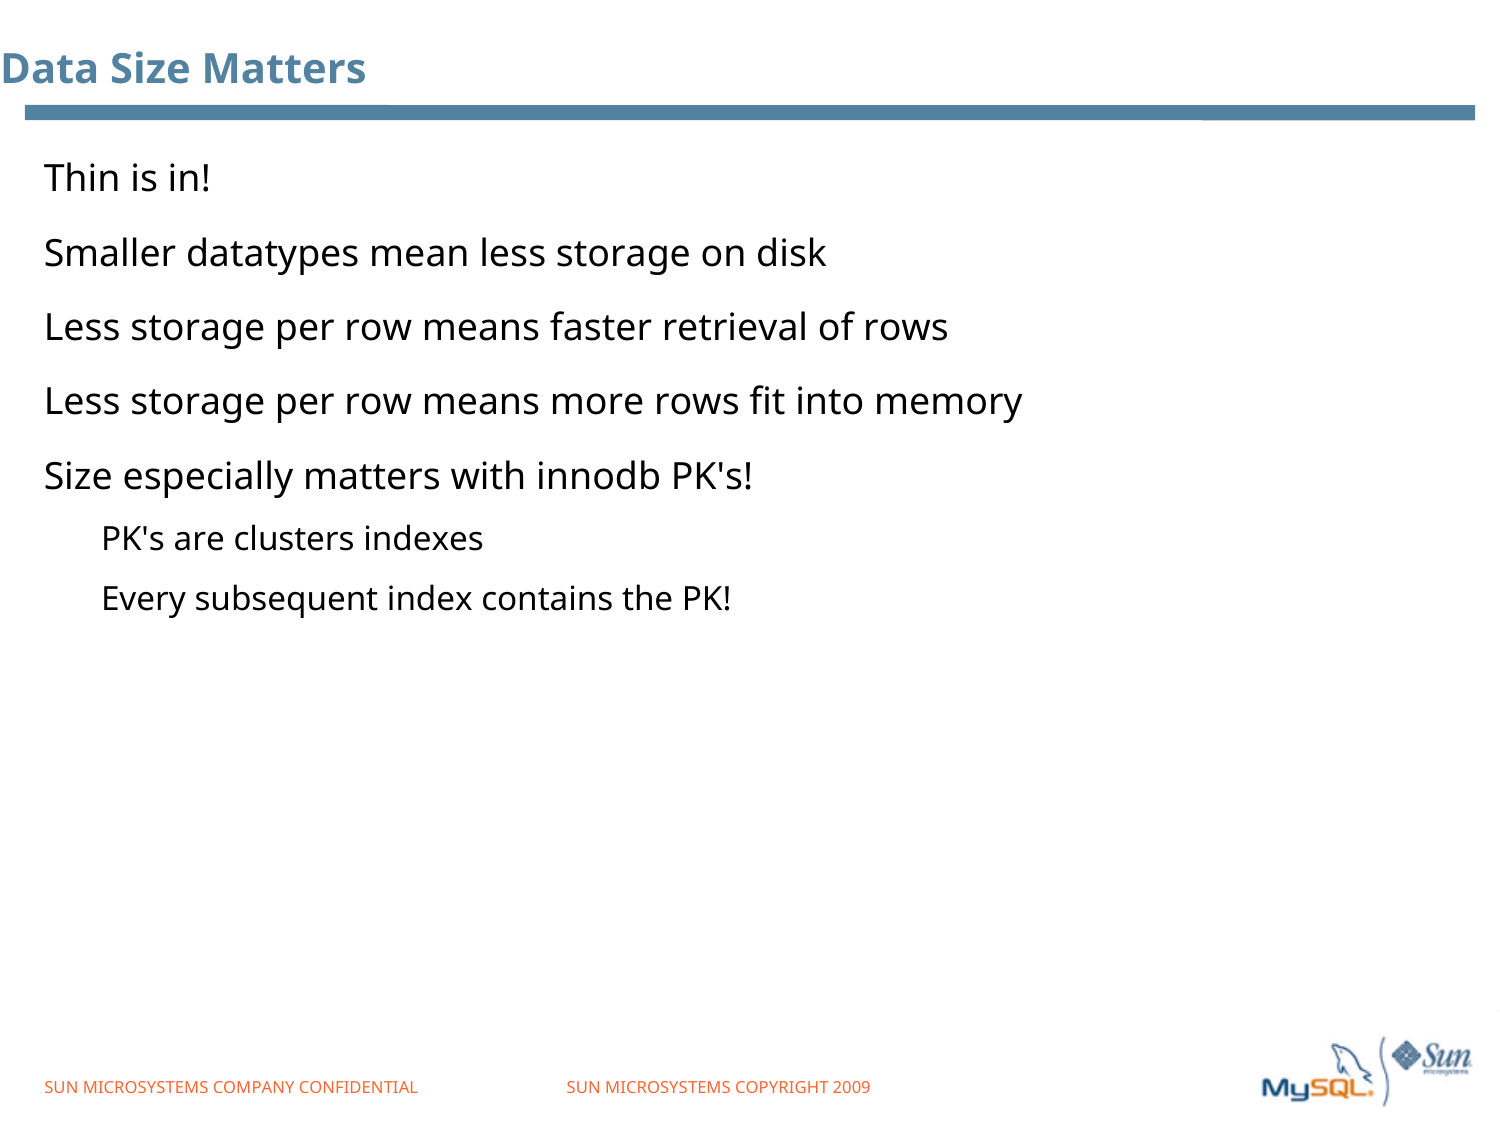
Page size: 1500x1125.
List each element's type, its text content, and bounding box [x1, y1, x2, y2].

picture [1246, 1009, 1500, 1125]
list Thin is in! Smaller datatypes mean less storage on disk Less storage per row means faster retrieval of rows Less storage per row means more rows fit into memory Size especially matters with innodb PK's! PK's are clusters indexes Every subsequent index contains the PK! [43, 151, 1440, 1048]
title Data Size Matters [0, 7, 1500, 130]
